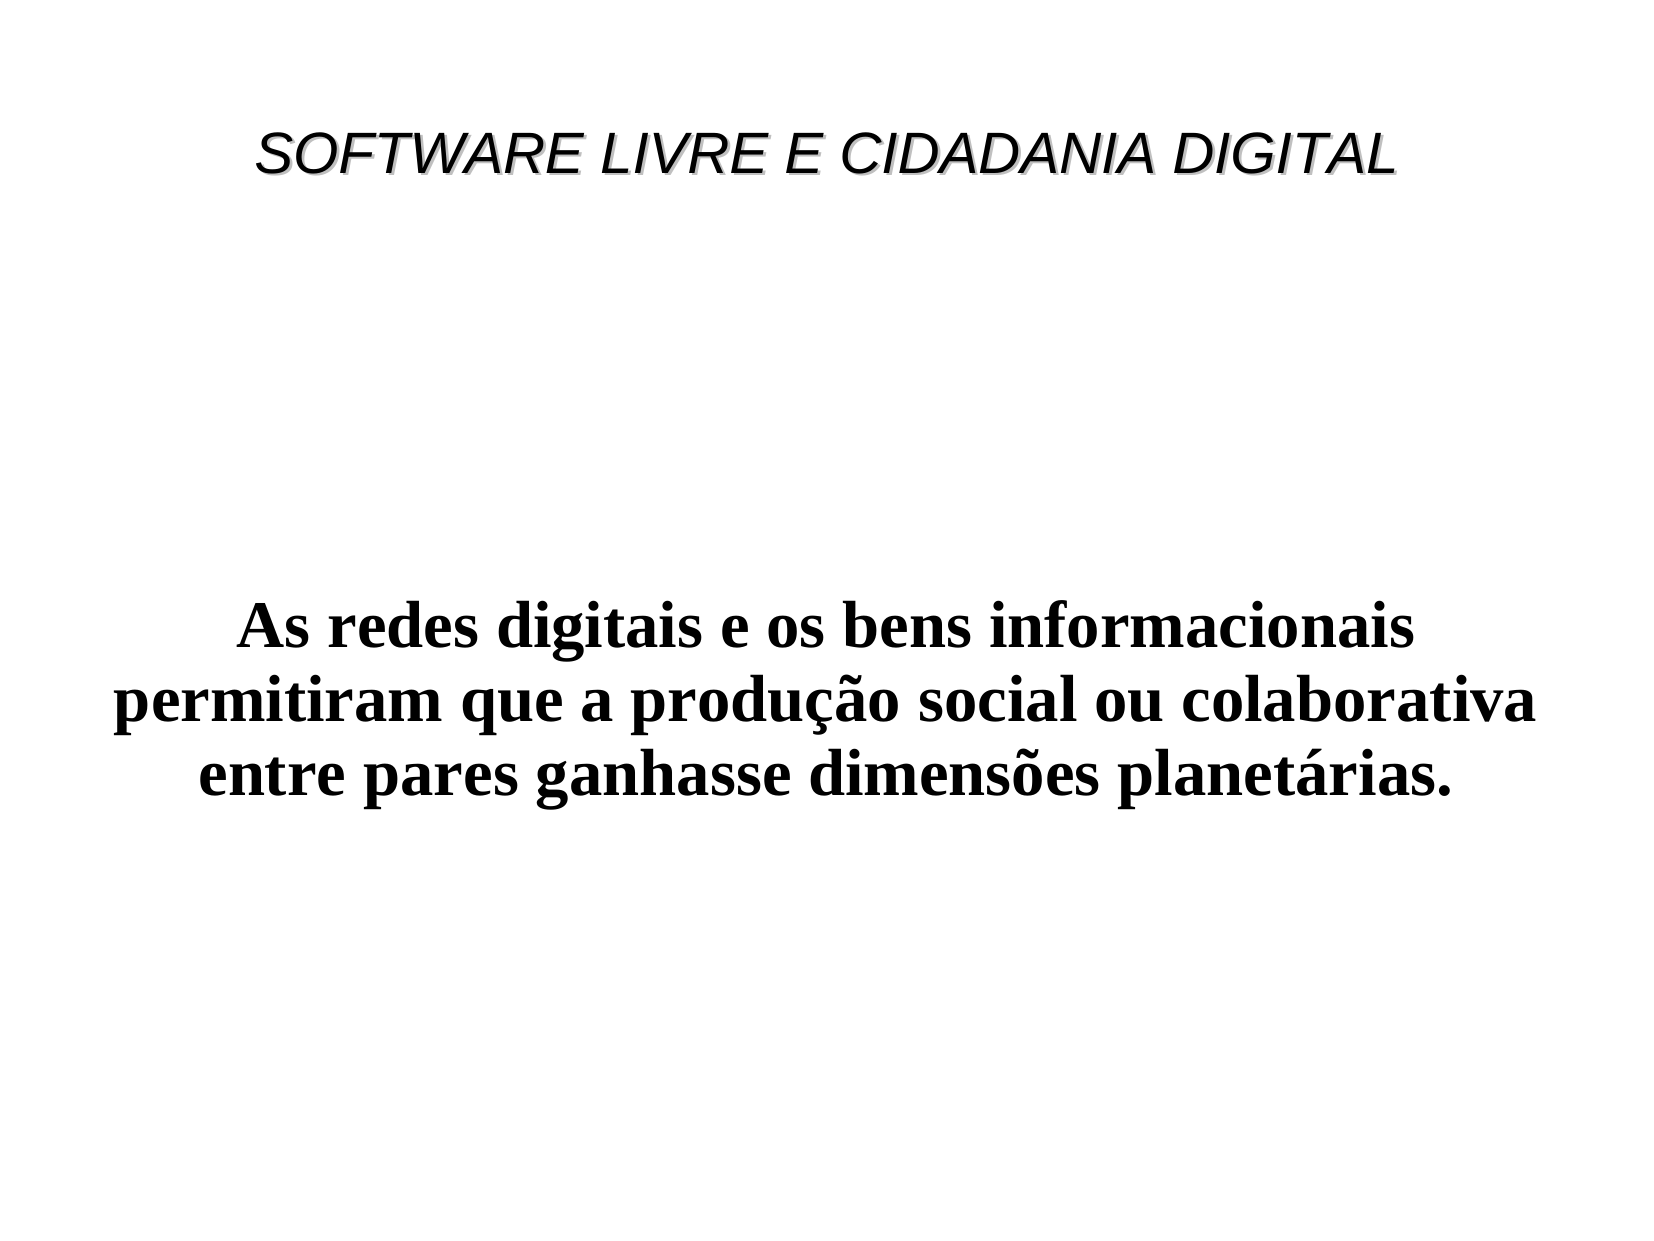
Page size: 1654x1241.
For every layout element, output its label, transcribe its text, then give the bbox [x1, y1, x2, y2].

subtitle As redes digitais e os bens informacionais permitiram que a produção social ou colaborativa entre pares ganhasse dimensões planetárias. [82, 297, 1571, 1102]
title SOFTWARE LIVRE E CIDADANIA DIGITAL [82, 49, 1571, 257]
